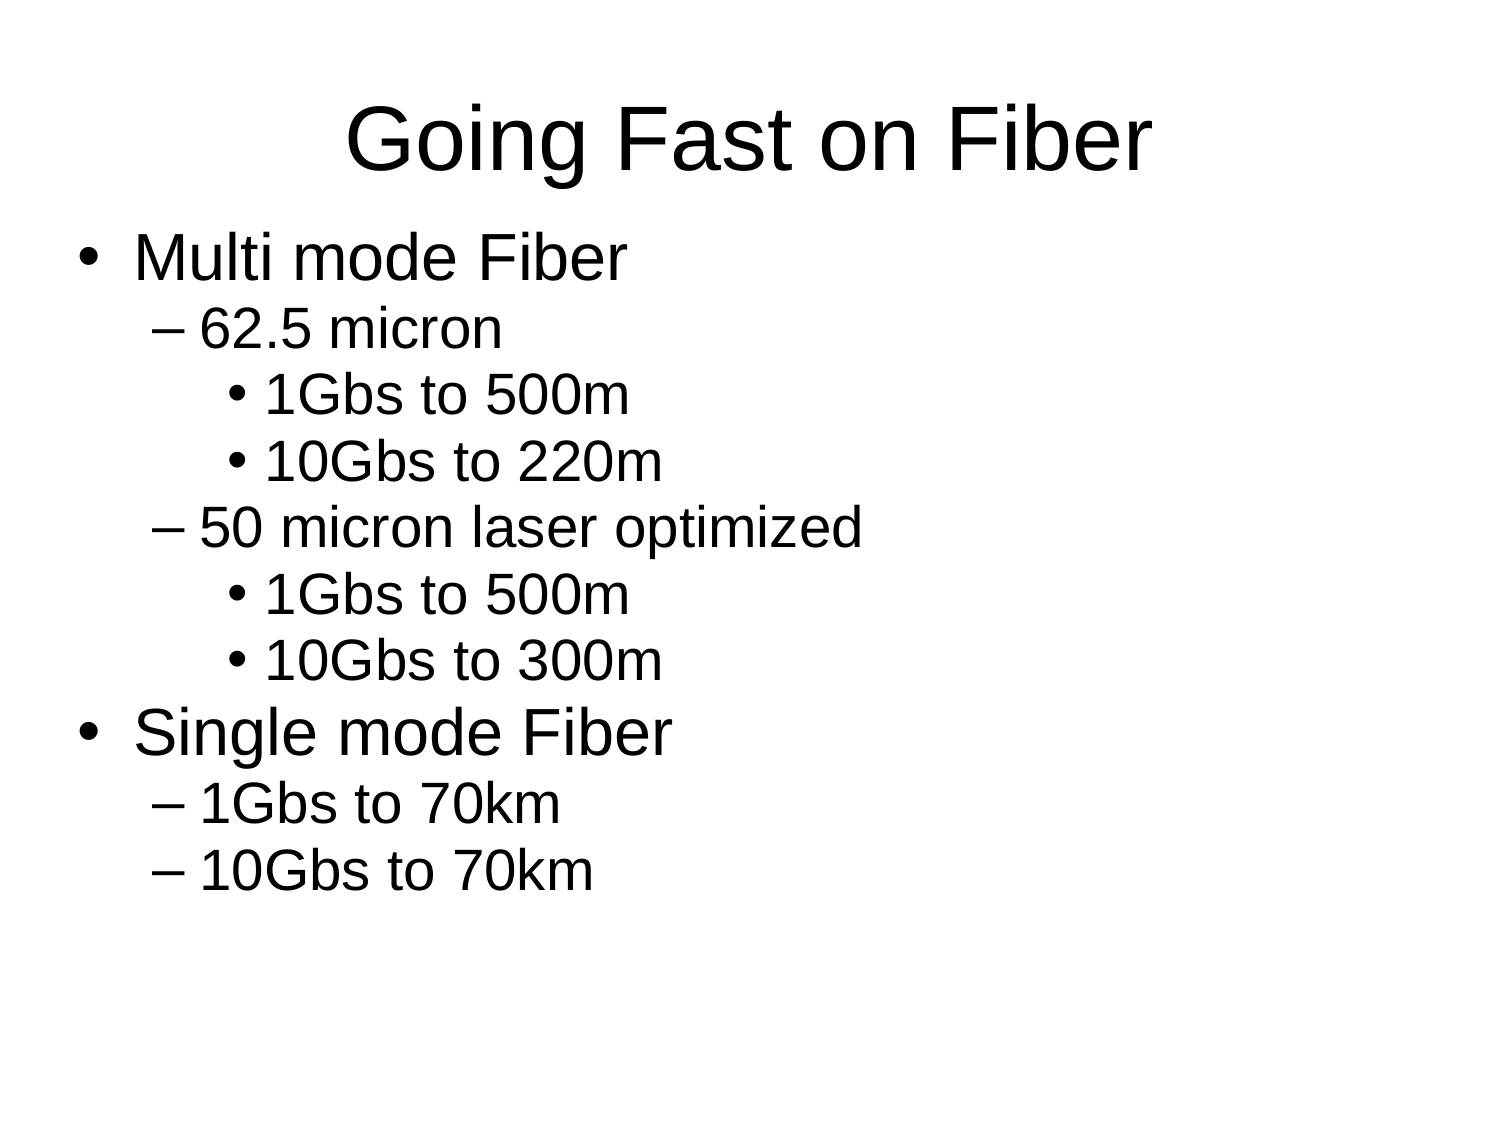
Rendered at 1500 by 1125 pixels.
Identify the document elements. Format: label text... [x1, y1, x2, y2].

list Multi mode Fiber 62.5 micron 1Gbs to 500m 10Gbs to 220m 50 micron laser optimized 1Gbs to 500m 10Gbs to 300m Single mode Fiber 1Gbs to 70km 10Gbs to 70km [62, 224, 1450, 1088]
title Going Fast on Fiber [75, 45, 1426, 224]
